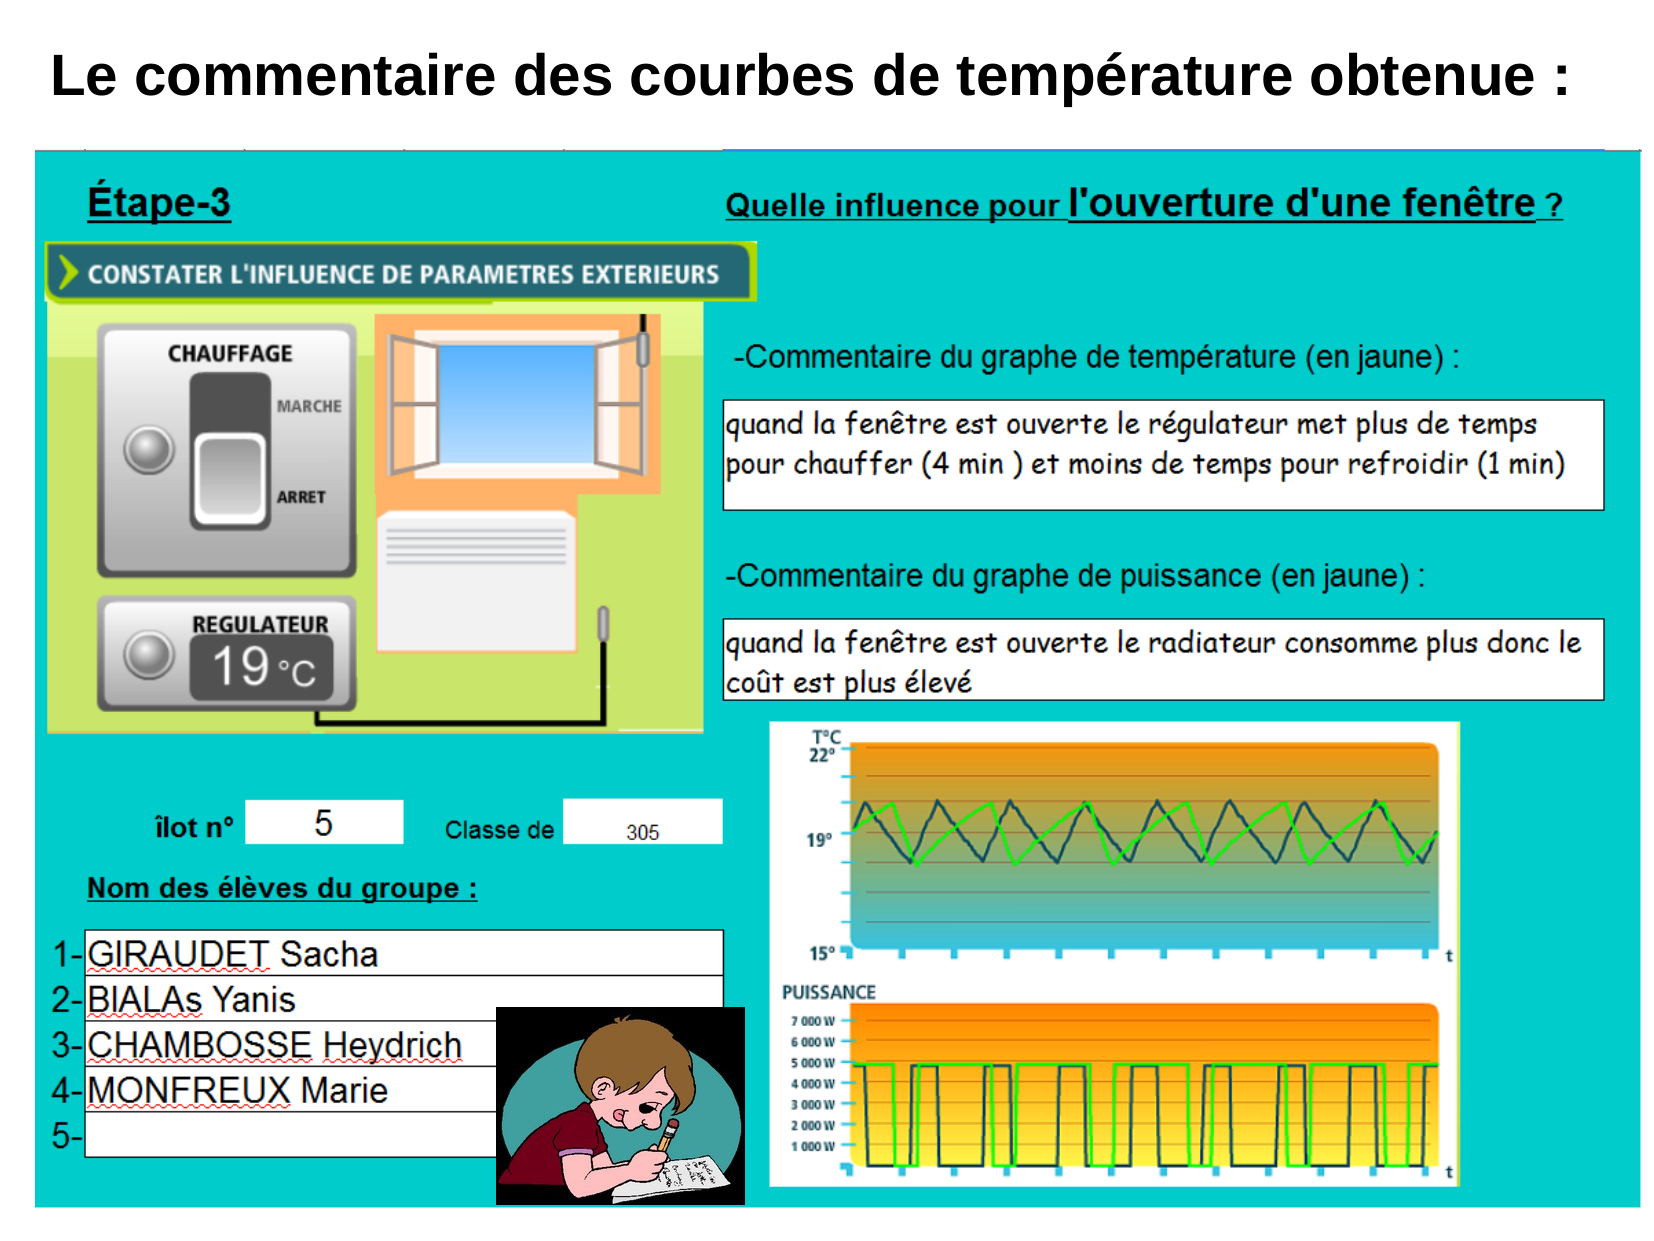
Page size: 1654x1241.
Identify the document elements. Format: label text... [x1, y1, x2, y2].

text_box Le commentaire des courbes de température obtenue : [35, 35, 1630, 135]
picture [35, 149, 1642, 1209]
